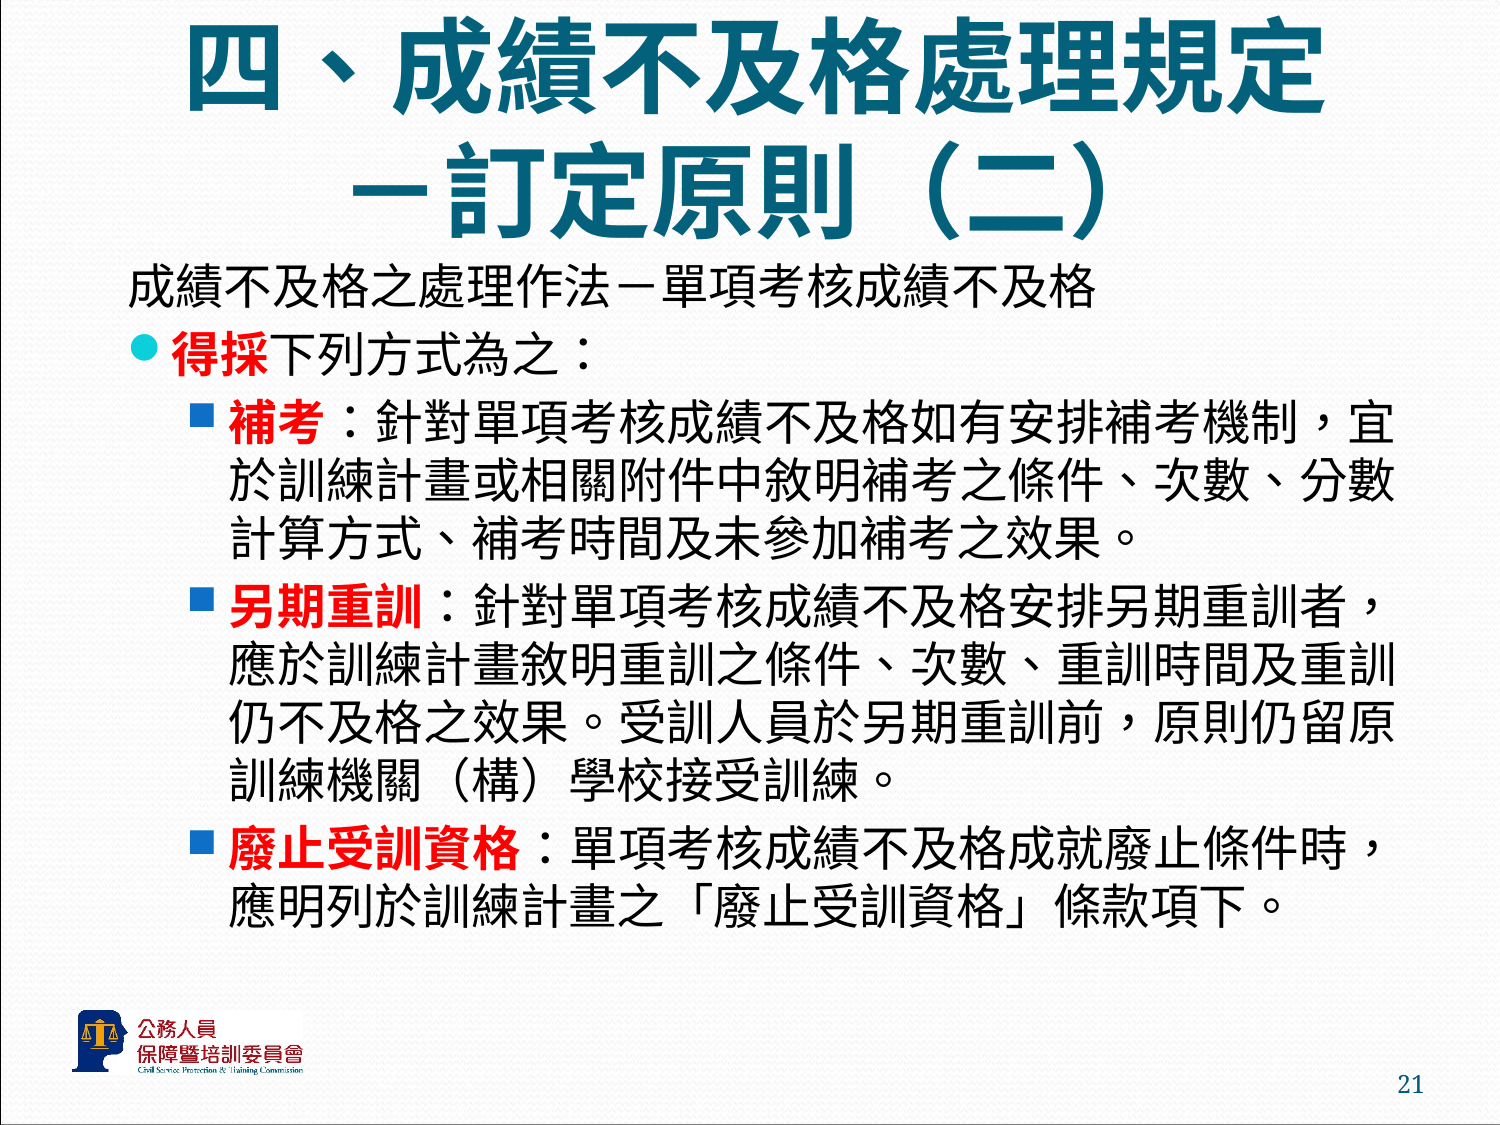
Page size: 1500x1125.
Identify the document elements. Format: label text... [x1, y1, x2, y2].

slide_number <編號> [1299, 1042, 1425, 1103]
picture [0, 0, 1500, 1125]
title 四、成績不及格處理規定 －訂定原則（二） [41, 160, 1471, 252]
list 成績不及格之處理作法－單項考核成績不及格 得採下列方式為之： 補考：針對單項考核成績不及格如有安排補考機制，宜於訓練計畫或相關附件中敘明補考之條件、次數、分數計算方式、補考時間及未參加補考之效果。 另期重訓：針對單項考核成績不及格安排另期重訓者，應於訓練計畫敘明重訓之條件、次數、重訓時間及重訓仍不及格之效果。受訓人員於另期重訓前，原則仍留原訓練機關（構）學校接受訓練。 廢止受訓資格：單項考核成績不及格成就廢止條件時，應明列於訓練計畫之「廢止受訓資格」條款項下。 [112, 248, 1412, 988]
